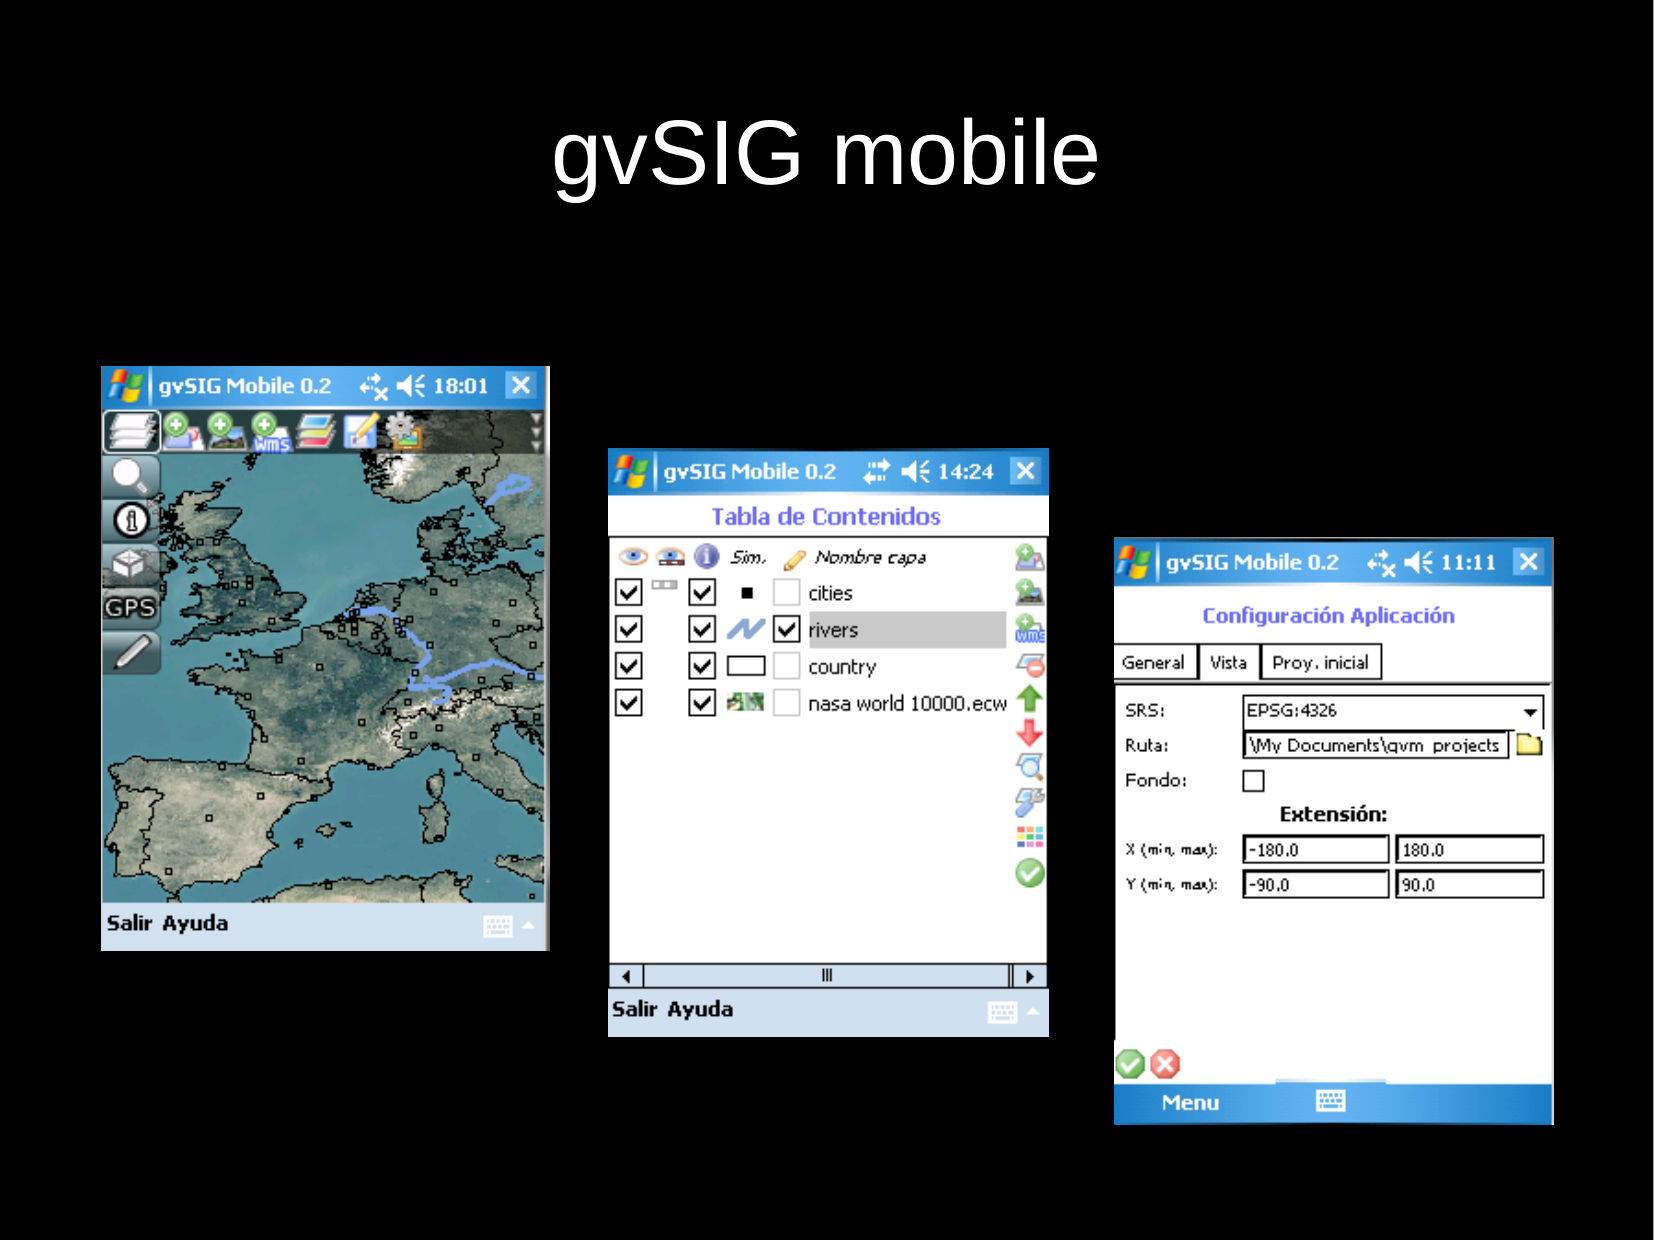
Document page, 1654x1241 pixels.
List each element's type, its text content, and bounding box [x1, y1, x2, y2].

picture [101, 366, 550, 951]
picture [1114, 537, 1554, 1126]
title gvSIG mobile [82, 49, 1571, 257]
picture [608, 448, 1049, 1037]
